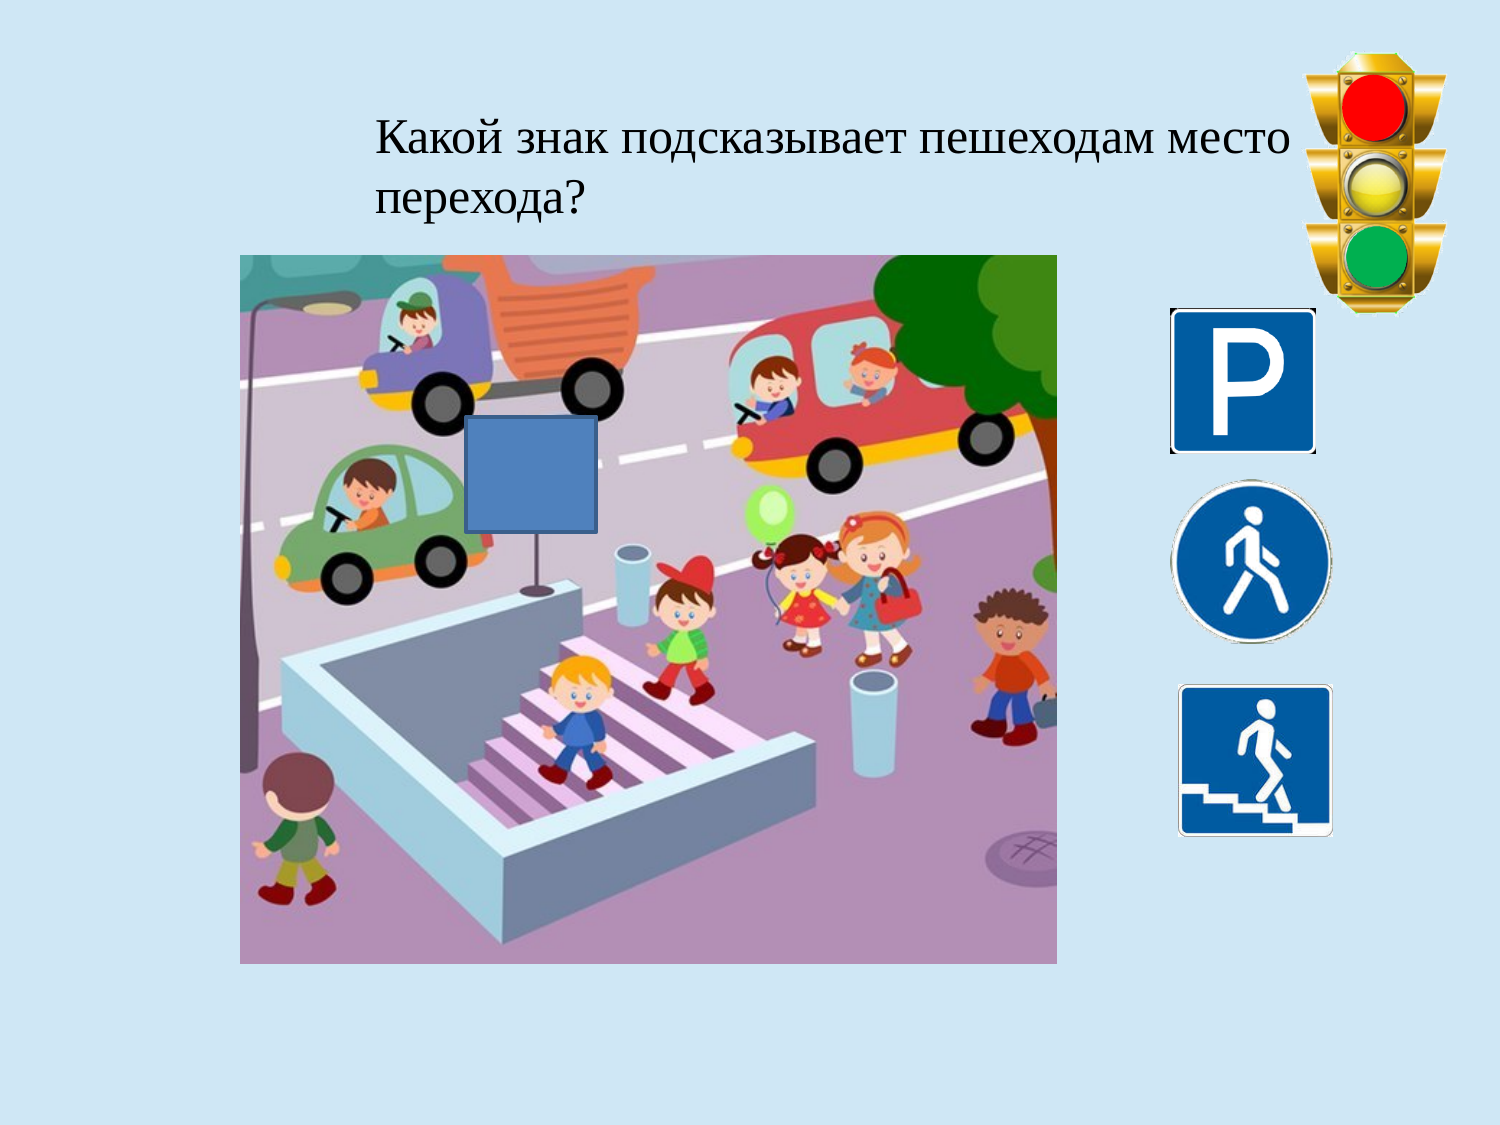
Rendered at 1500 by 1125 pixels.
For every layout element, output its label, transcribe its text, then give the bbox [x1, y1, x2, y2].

picture [1178, 684, 1333, 837]
picture [240, 255, 1057, 964]
picture [1170, 42, 1460, 454]
title Какой знак подсказывает пешеходам место перехода? [360, 96, 1293, 227]
text_box [466, 416, 597, 532]
picture [1170, 479, 1333, 644]
text_box [1342, 74, 1405, 141]
